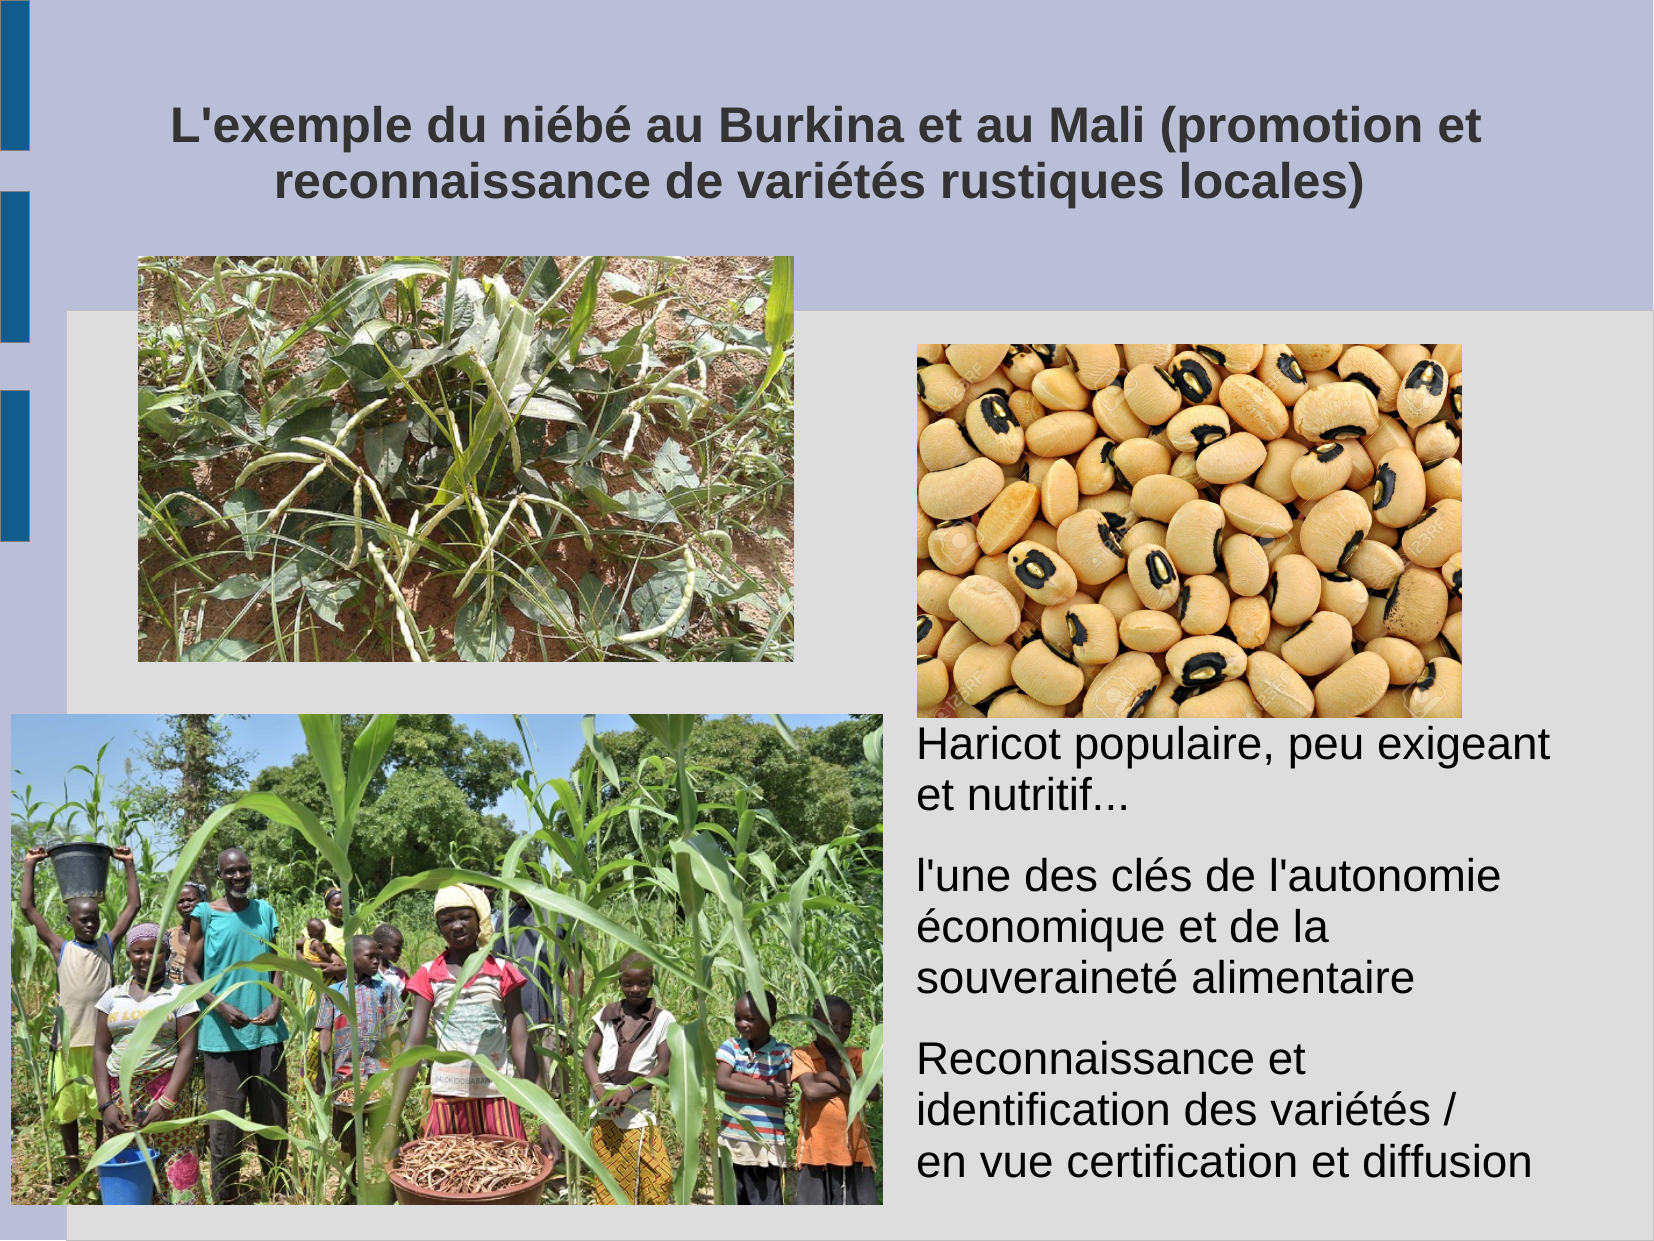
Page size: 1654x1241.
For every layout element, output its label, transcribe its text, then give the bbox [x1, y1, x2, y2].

list Haricot populaire, peu exigeant et nutritif... l'une des clés de l'autonomie économique et de la souveraineté alimentaire Reconnaissance et identification des variétés / en vue certification et diffusion [883, 717, 1572, 1186]
picture [138, 257, 794, 662]
picture [917, 344, 1462, 717]
picture [11, 714, 883, 1205]
title L'exemple du niébé au Burkina et au Mali (promotion et reconnaissance de variétés rustiques locales) [82, 49, 1571, 257]
